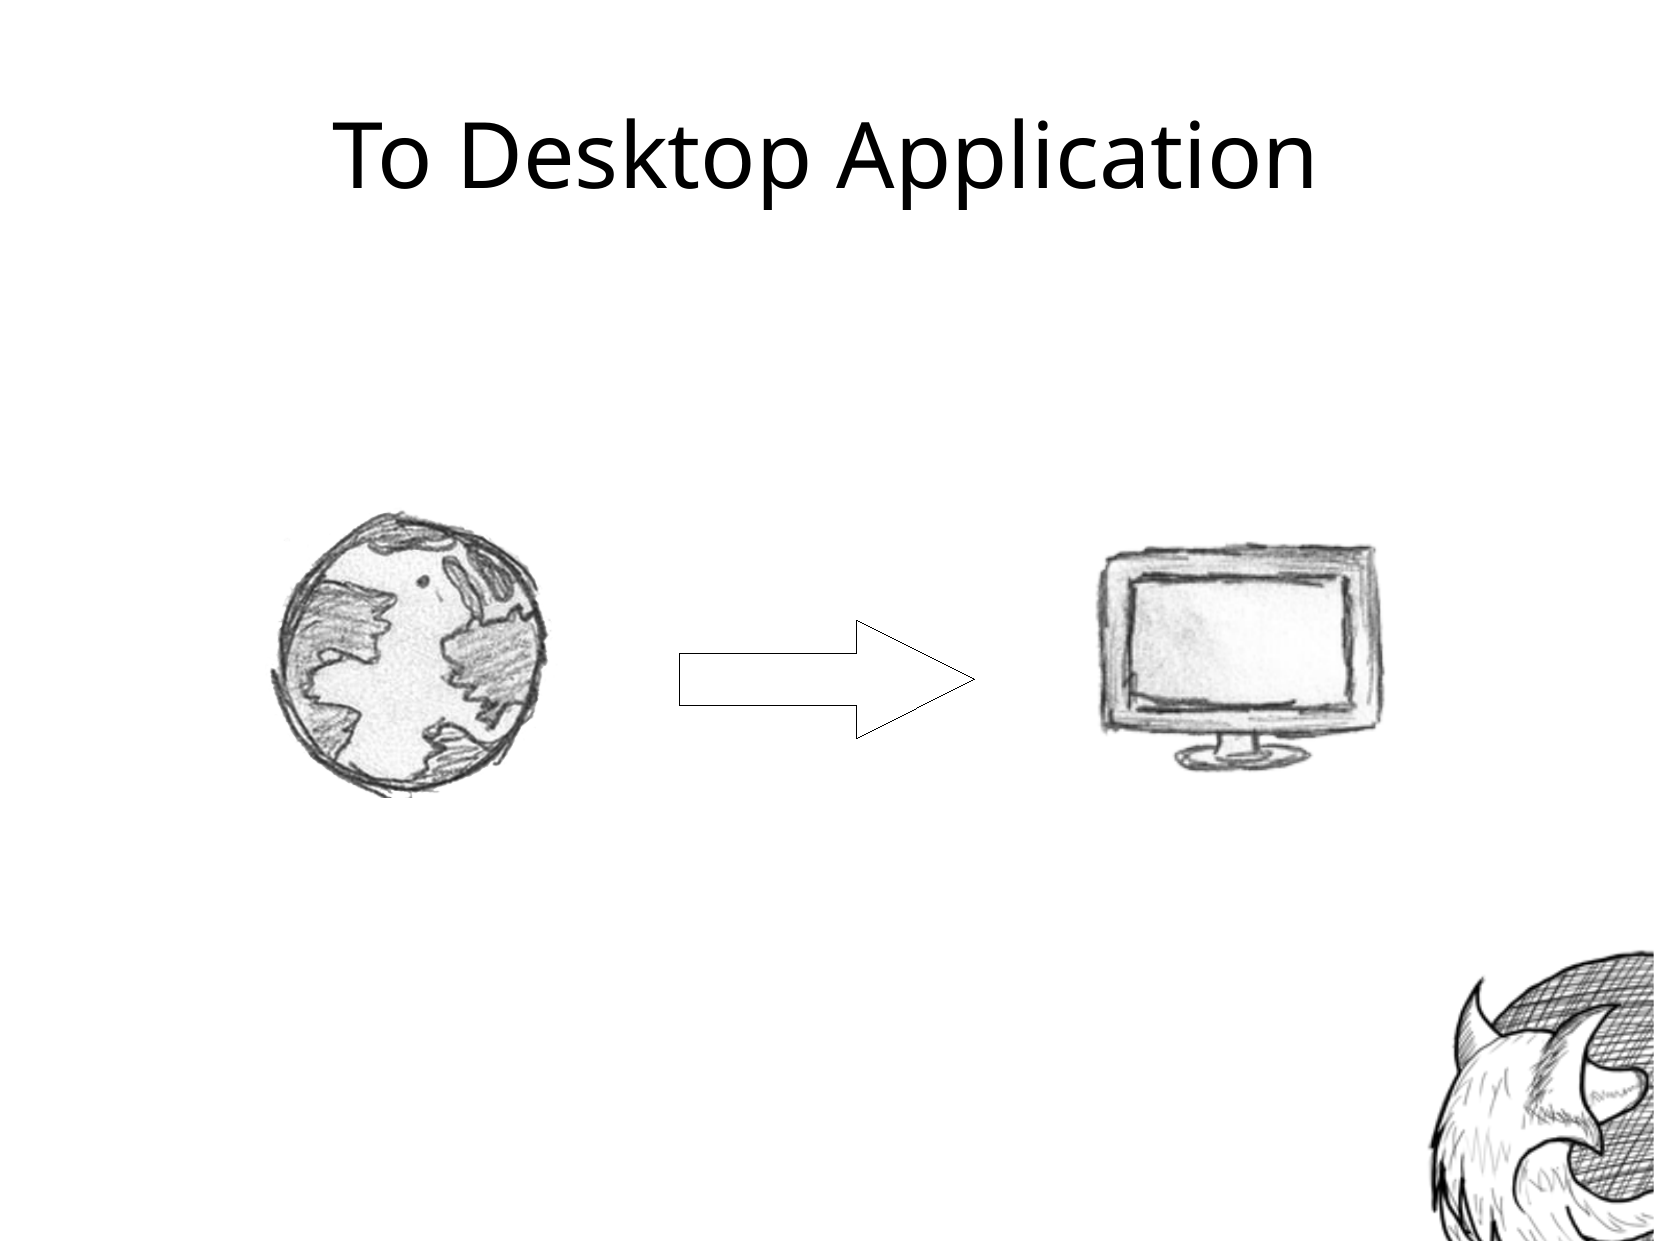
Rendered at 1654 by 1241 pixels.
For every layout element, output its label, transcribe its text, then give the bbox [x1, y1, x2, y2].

title To Desktop Application [82, 56, 1571, 250]
picture [1386, 915, 1654, 1241]
picture [1092, 503, 1388, 799]
picture [265, 504, 559, 798]
